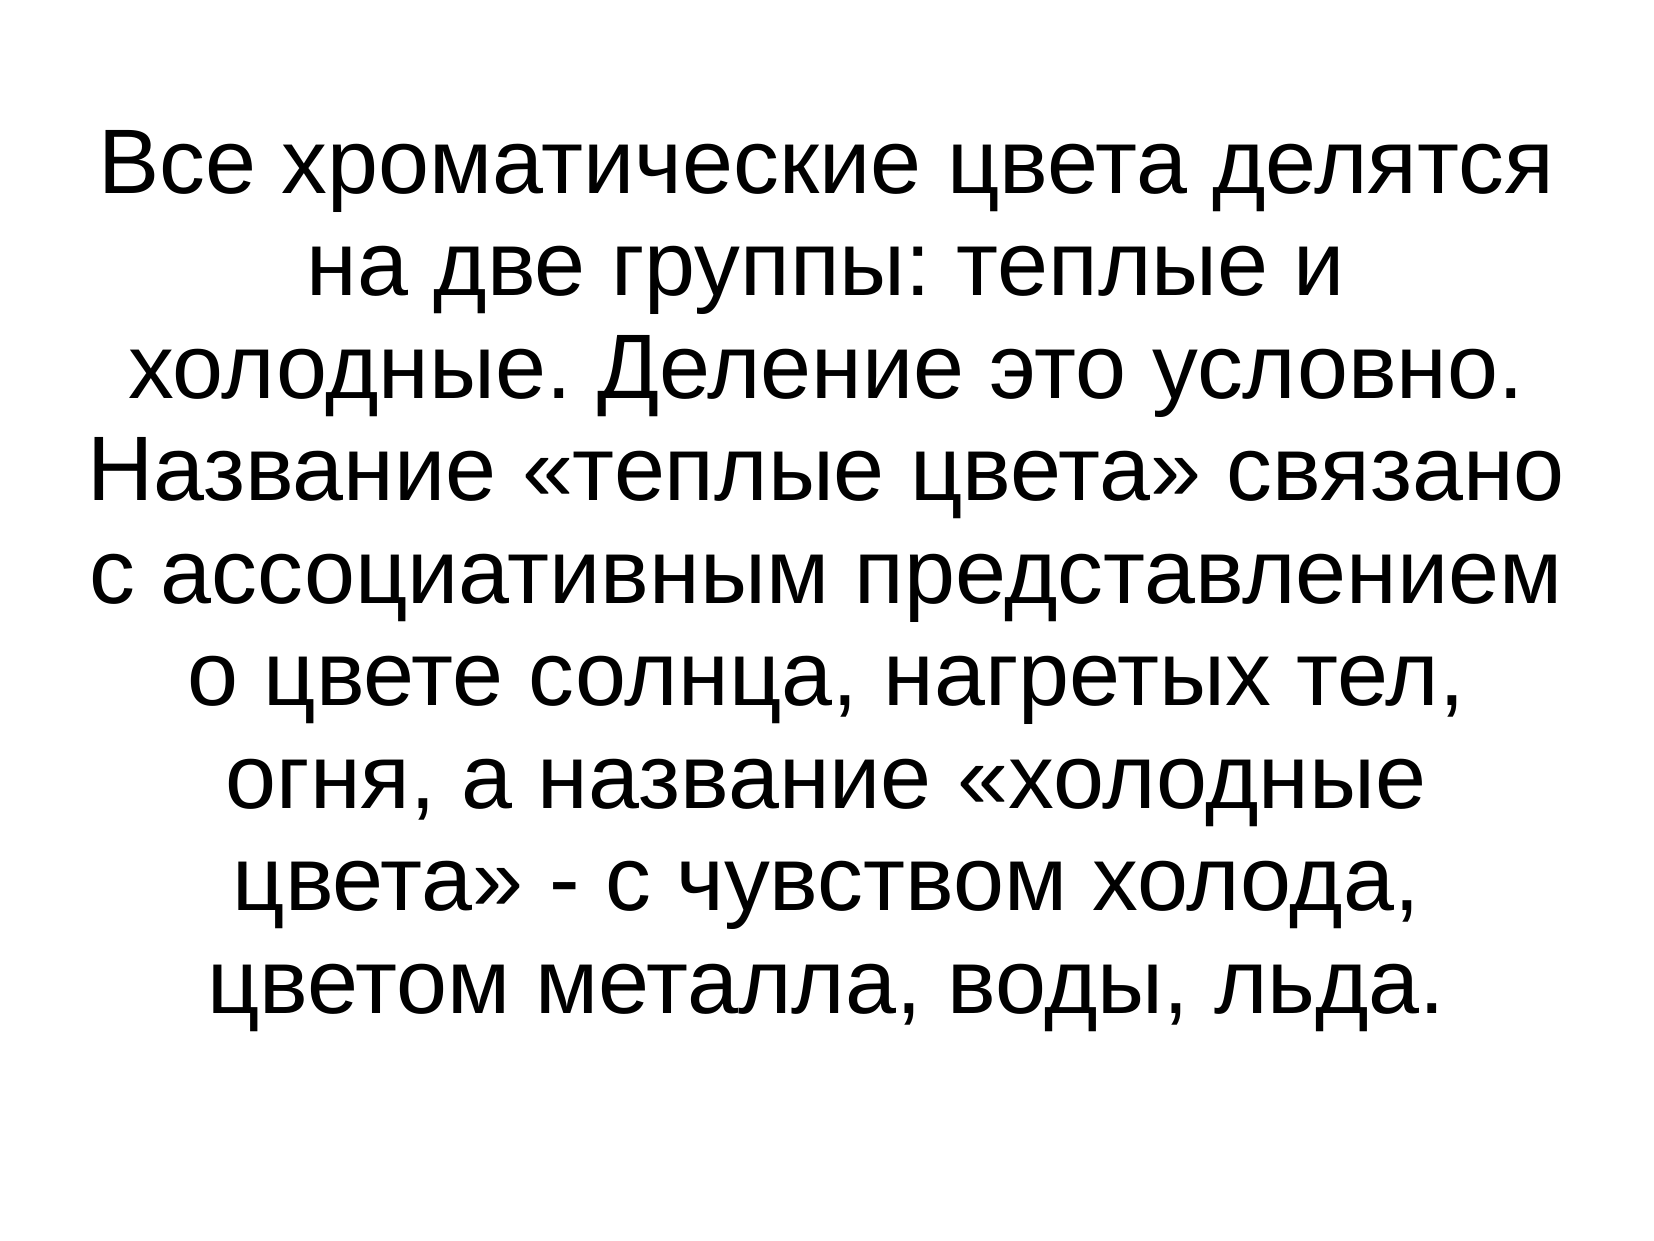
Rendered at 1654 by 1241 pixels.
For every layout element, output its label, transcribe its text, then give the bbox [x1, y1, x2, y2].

title Все хроматические цвета делятся на две группы: теплые и холодные. Деление это условно. Название «теплые цвета» связано с ассоциативным представлением о цвете солнца, нагретых тел, огня, а название «холодные цвета» - с чувством холода, цветом металла, воды, льда. [82, 50, 1571, 1093]
